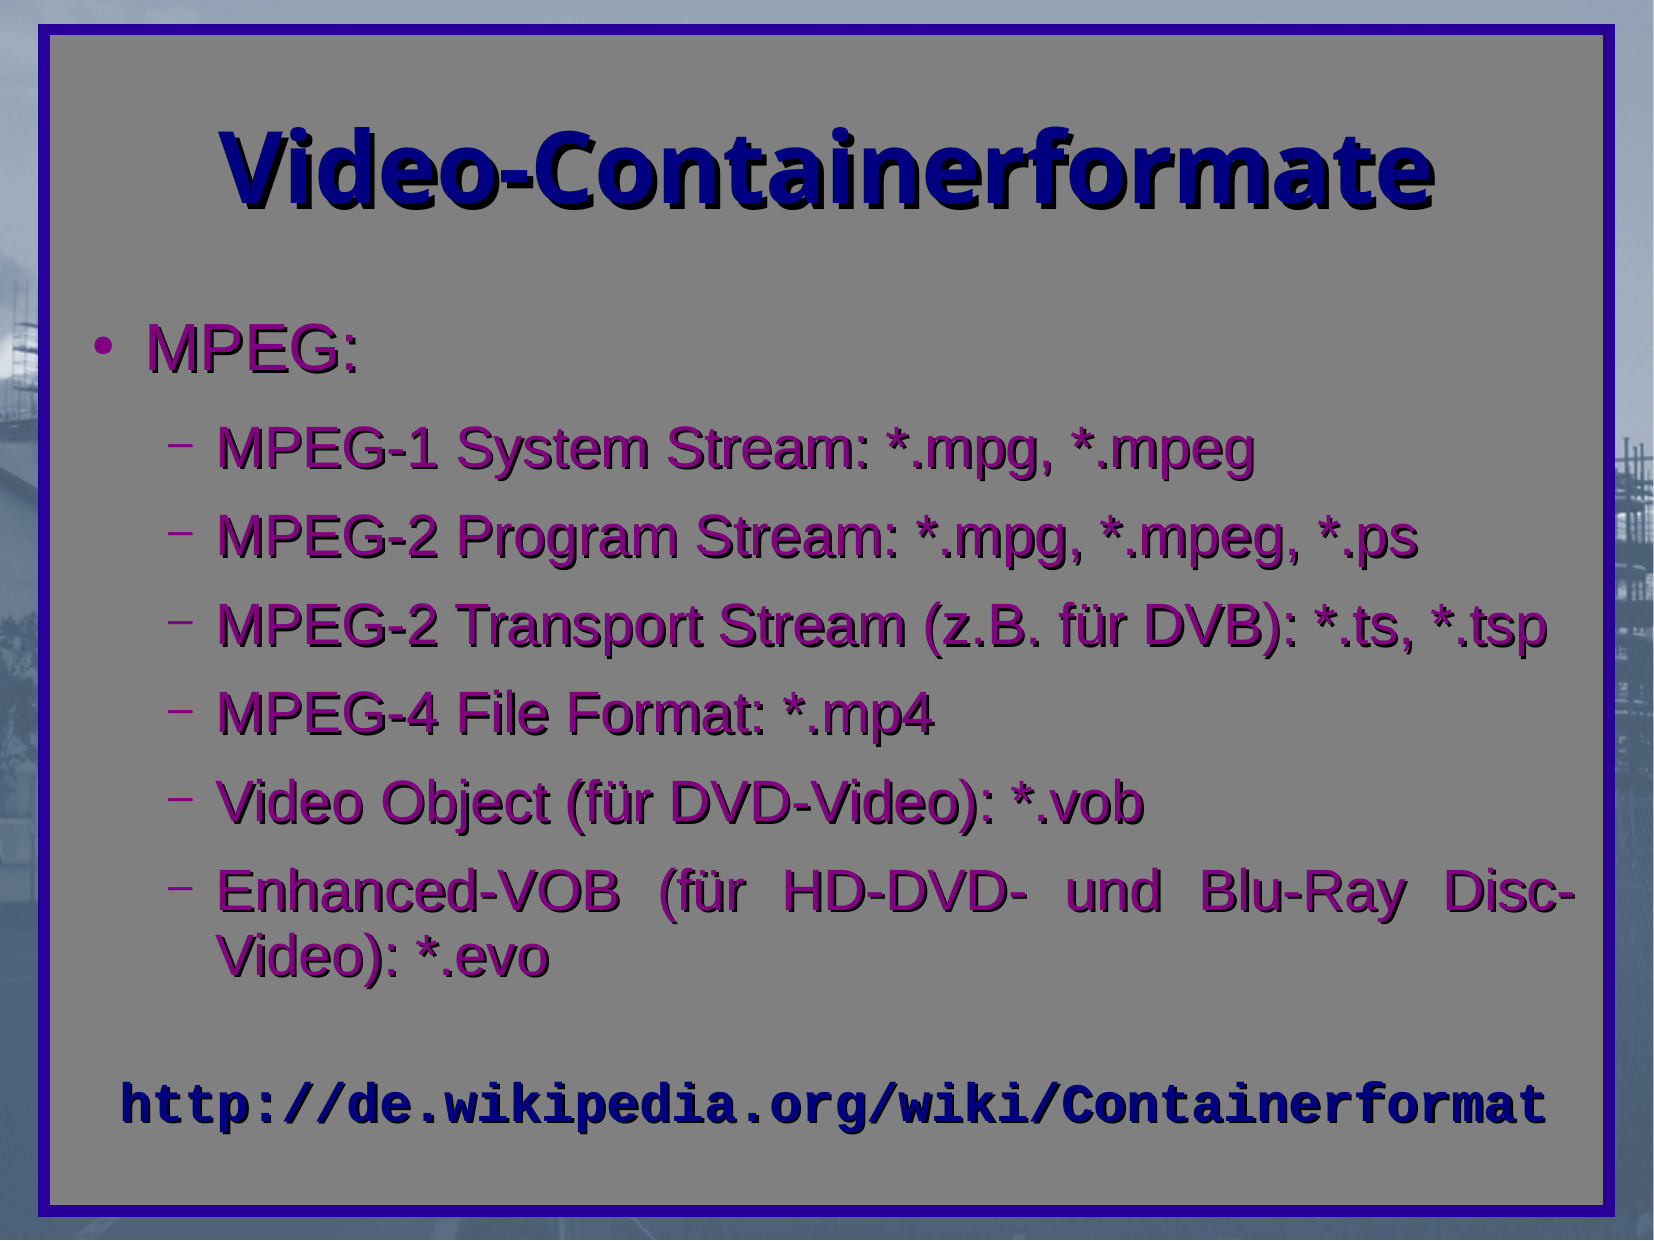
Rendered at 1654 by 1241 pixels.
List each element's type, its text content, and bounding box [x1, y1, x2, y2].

list MPEG: MPEG-1 System Stream: *.mpg, *.mpeg MPEG-2 Program Stream: *.mpg, *.mpeg, *.ps MPEG-2 Transport Stream (z.B. für DVB): *.ts, *.tsp MPEG-4 File Format: *.mp4 Video Object (für DVD-Video): *.vob Enhanced-VOB (für HD-DVD- und Blu-Ray Disc-Video): *.evo http://de.wikipedia.org/wiki/Containerformat [73, 310, 1577, 1152]
title Video-Containerformate [82, 49, 1571, 281]
picture [0, 0, 1654, 1240]
